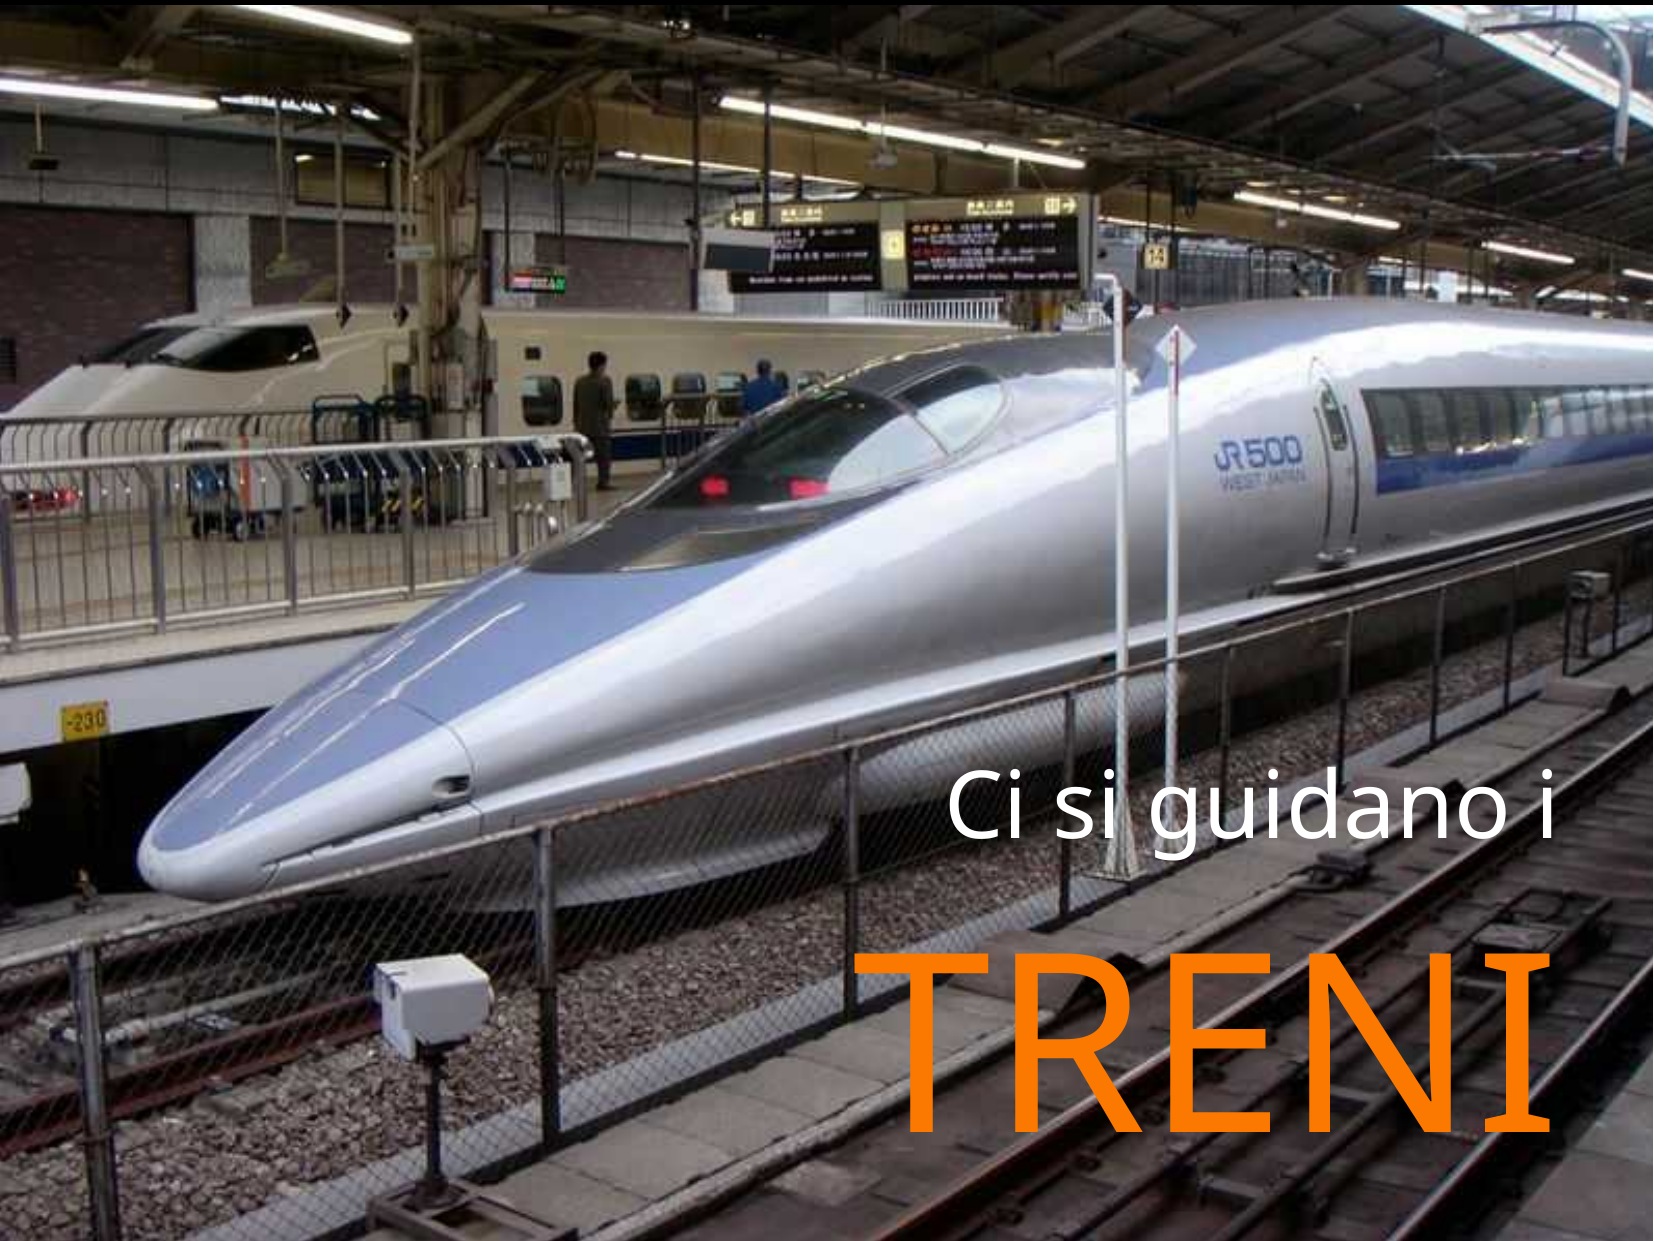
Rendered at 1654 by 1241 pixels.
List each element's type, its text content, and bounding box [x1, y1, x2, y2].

picture [0, 5, 1653, 1241]
text_box Ci si guidano i TRENI [300, 730, 1576, 741]
